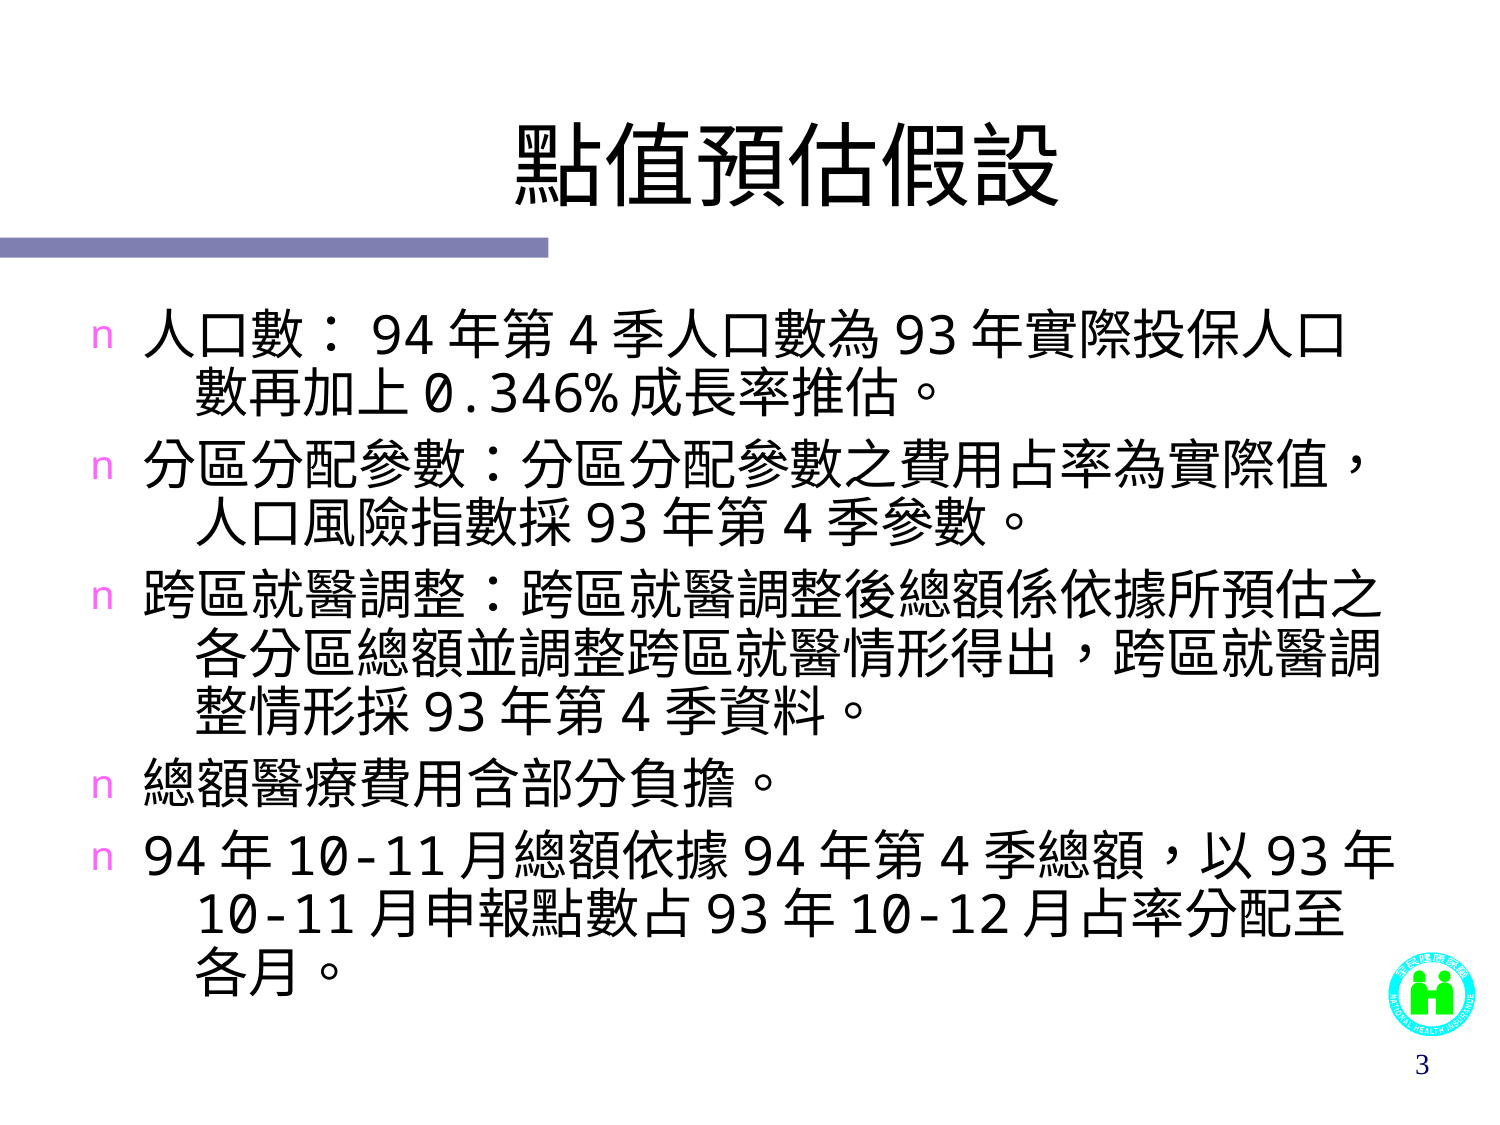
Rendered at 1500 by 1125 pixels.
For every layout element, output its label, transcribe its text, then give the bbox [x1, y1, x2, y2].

title 點值預估假設 [150, 37, 1426, 225]
text_box [1400, 1037, 1476, 1125]
list 人口數：94年第4季人口數為93年實際投保人口數再加上0.346%成長率推估。 分區分配參數：分區分配參數之費用占率為實際值，人口風險指數採93年第4季參數。 跨區就醫調整：跨區就醫調整後總額係依據所預估之各分區總額並調整跨區就醫情形得出，跨區就醫調整情形採93年第4季資料。 總額醫療費用含部分負擔。 94年10-11月總額依據94年第4季總額，以93年10-11月申報點數占93年10-12月占率分配至各月。 [75, 299, 1413, 1013]
